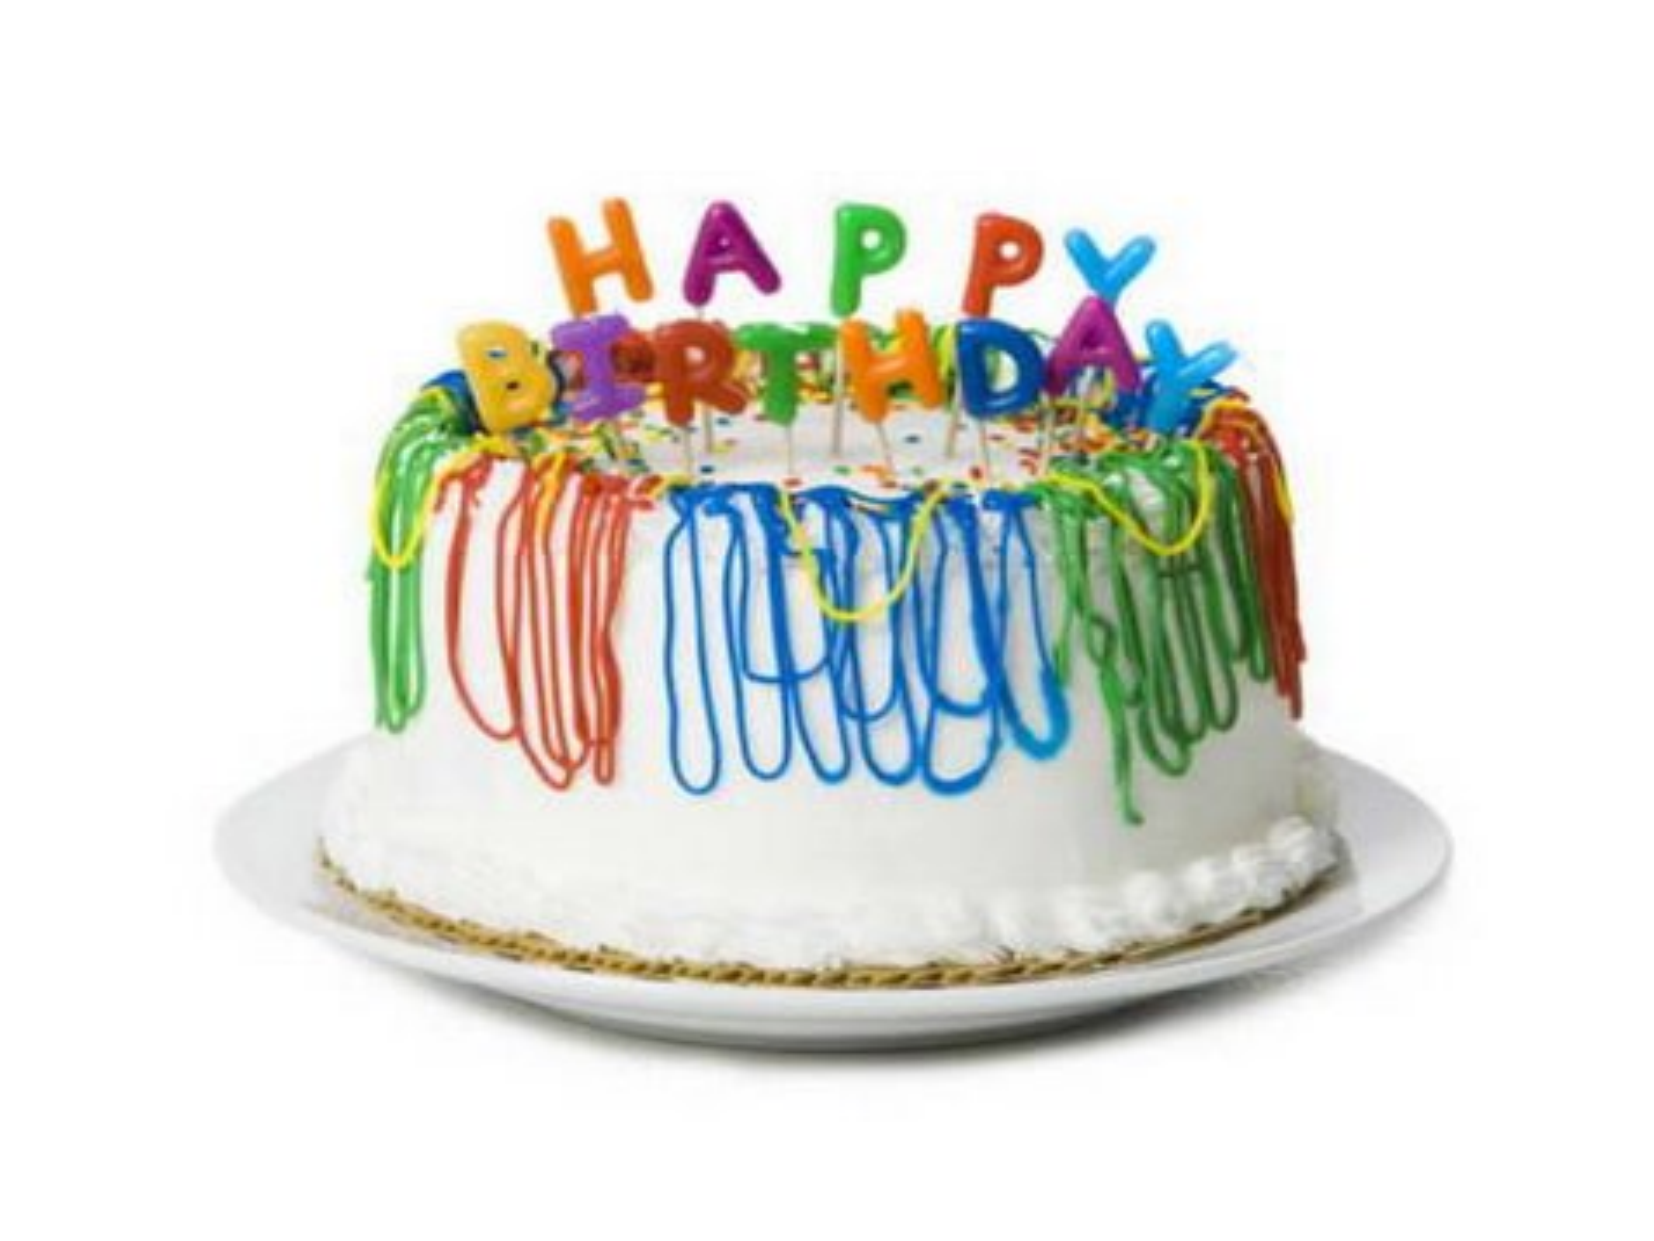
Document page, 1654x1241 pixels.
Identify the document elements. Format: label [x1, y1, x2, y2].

picture [147, 147, 1536, 1123]
